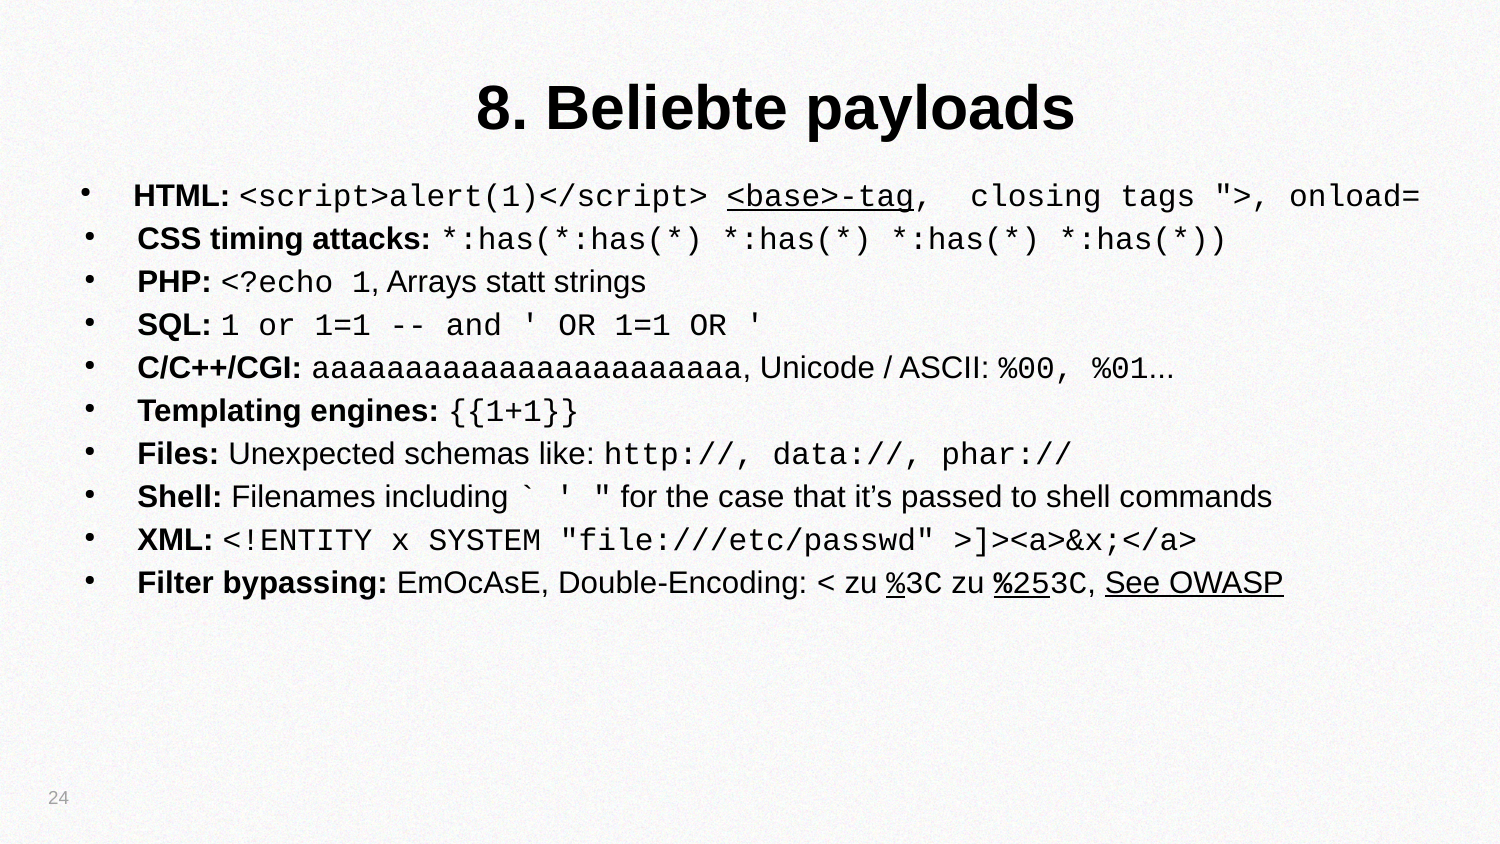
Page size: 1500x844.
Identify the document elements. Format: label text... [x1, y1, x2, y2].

title 8. Beliebte payloads [189, 37, 1365, 178]
picture [0, 0, 1500, 844]
slide_number <number> [33, 764, 126, 830]
list HTML: <script>alert(1)</script> <base>-tag, closing tags ">, onload= CSS timing attacks: *:has(*:has(*) *:has(*) *:has(*) *:has(*)) PHP: <?echo 1, Arrays statt strings SQL: 1 or 1=1 -- and ' OR 1=1 OR ' C/C++/CGI: aaaaaaaaaaaaaaaaaaaaaaa, Unicode / ASCII: %00, %01... Templating engines: {{1+1}} Files: Unexpected schemas like: http://, data://, phar:// Shell: Filenames including ` ' " for the case that it’s passed to shell commands XML: <!ENTITY x SYSTEM "file:///etc/passwd" >]><a>&x;</a> Filter bypassing: EmOcAsE, Double-Encoding: < zu %3C zu %253C, See OWASP [47, 159, 1484, 790]
